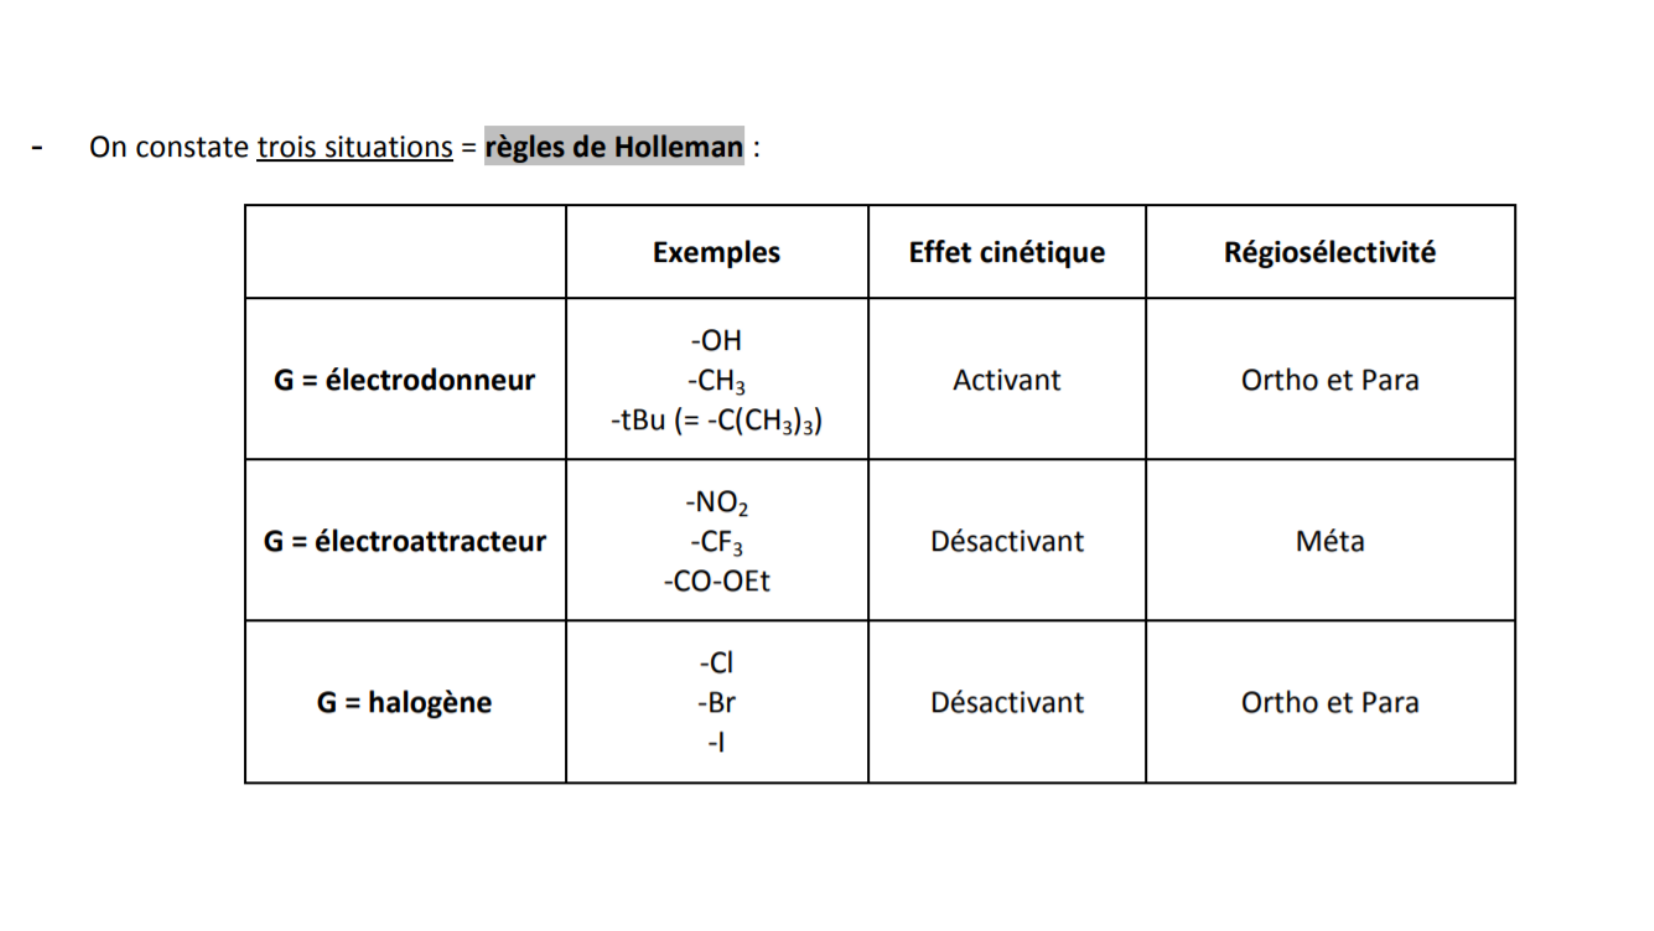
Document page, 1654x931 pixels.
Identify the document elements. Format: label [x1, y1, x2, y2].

picture [0, 96, 1654, 831]
